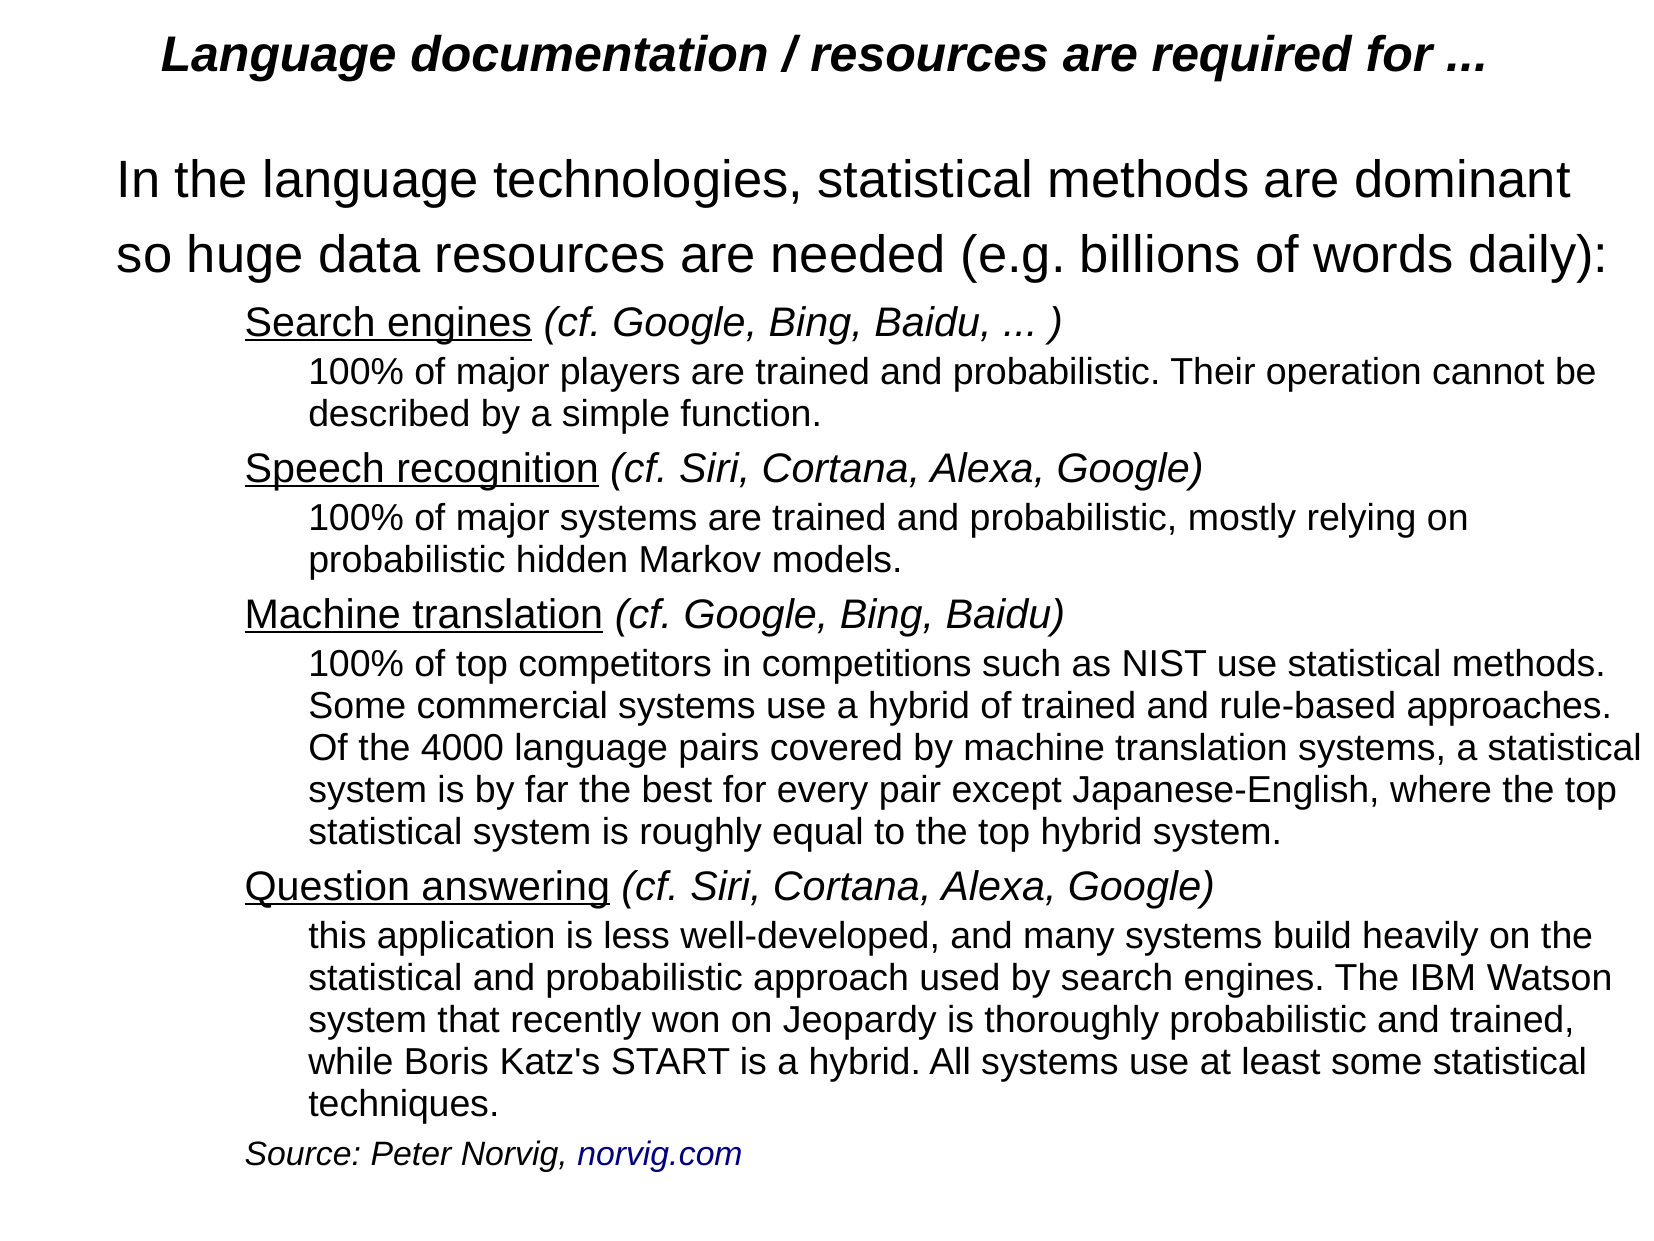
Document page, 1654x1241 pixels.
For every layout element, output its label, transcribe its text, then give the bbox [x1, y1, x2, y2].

title Language documentation / resources are required for ... [0, 2, 1654, 106]
list In the language technologies, statistical methods are dominant so huge data resources are needed (e.g. billions of words daily): Search engines (cf. Google, Bing, Baidu, ... ) 100% of major players are trained and probabilistic. Their operation cannot be described by a simple function. Speech recognition (cf. Siri, Cortana, Alexa, Google) 100% of major systems are trained and probabilistic, mostly relying on probabilistic hidden Markov models. Machine translation (cf. Google, Bing, Baidu) 100% of top competitors in competitions such as NIST use statistical methods. Some commercial systems use a hybrid of trained and rule-based approaches. Of the 4000 language pairs covered by machine translation systems, a statistical system is by far the best for every pair except Japanese-English, where the top statistical system is roughly equal to the top hybrid system. Question answering (cf. Siri, Cortana, Alexa, Google) this application is less well-developed, and many systems build heavily on the statistical and probabilistic approach used by search engines. The IBM Watson system that recently won on Jeopardy is thoroughly probabilistic and trained, while Boris Katz's START is a hybrid. All systems use at least some statistical techniques. Source: Peter Norvig, norvig.com [53, 150, 1651, 1193]
